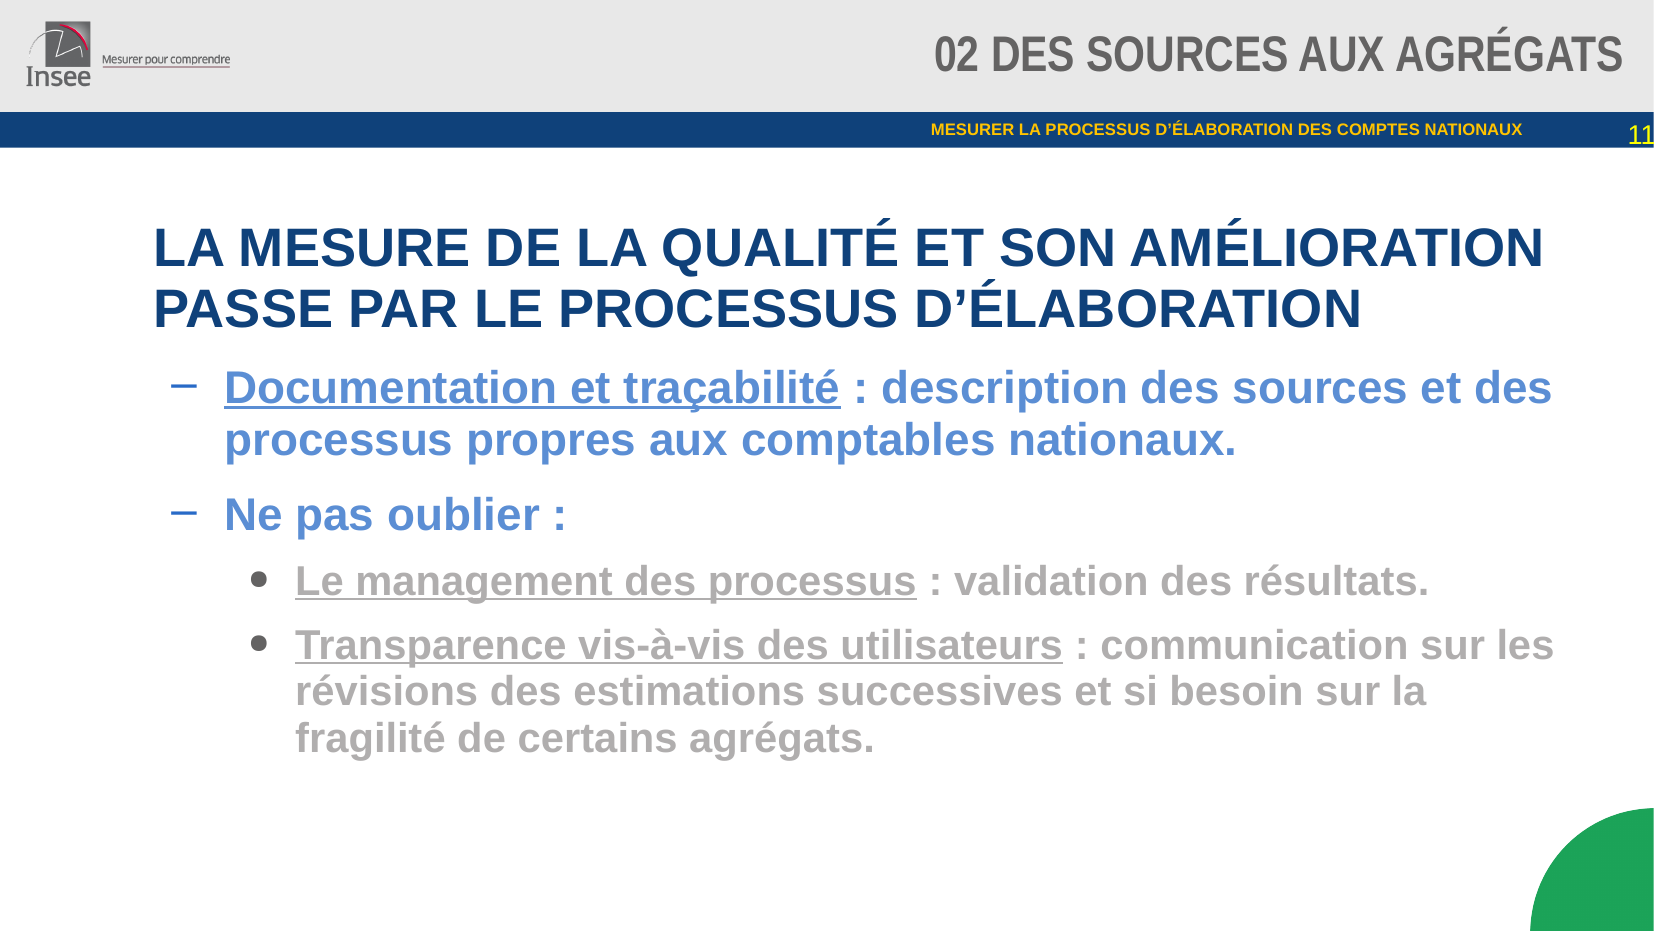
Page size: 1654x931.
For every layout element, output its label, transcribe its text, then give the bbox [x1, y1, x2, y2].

title 02 Des sources aux agrégats [265, 0, 1625, 107]
picture [23, 0, 230, 89]
picture [1530, 808, 1654, 931]
list La mesure de la qualité et son amélioration passe par le processus d’élaboration Documentation et traçabilité : description des sources et des processus propres aux comptables nationaux. Ne pas oublier : Le management des processus : validation des résultats. Transparence vis-à-vis des utilisateurs : communication sur les révisions des estimations successives et si besoin sur la fragilité de certains agrégats. [82, 217, 1571, 861]
